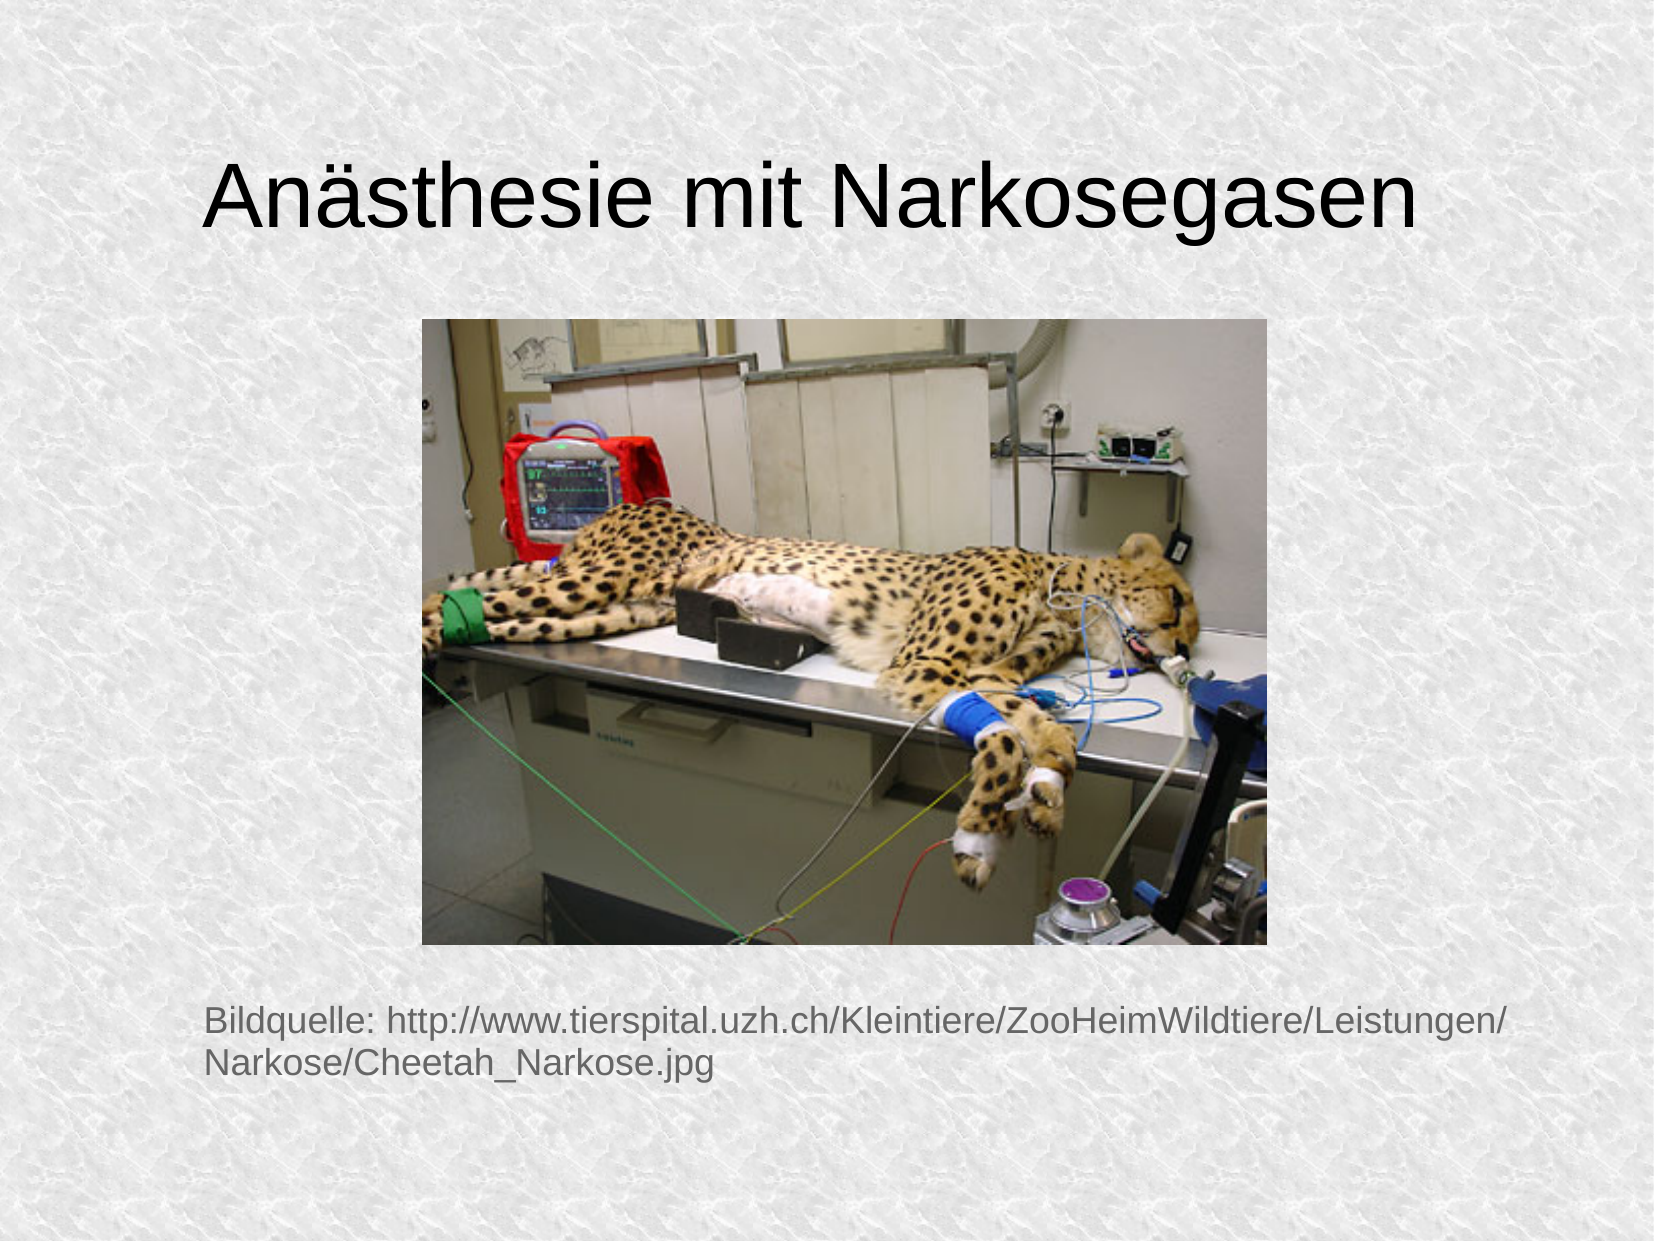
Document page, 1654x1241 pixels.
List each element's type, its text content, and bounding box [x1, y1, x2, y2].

title Anästhesie mit Narkosegasen [118, 112, 1506, 281]
text_box Bildquelle: http://www.tierspital.uzh.ch/Kleintiere/ZooHeimWildtiere/Leistungen/ Narkose/Cheetah_Narkose.jpg [188, 992, 1521, 1092]
picture [0, 0, 1654, 1241]
